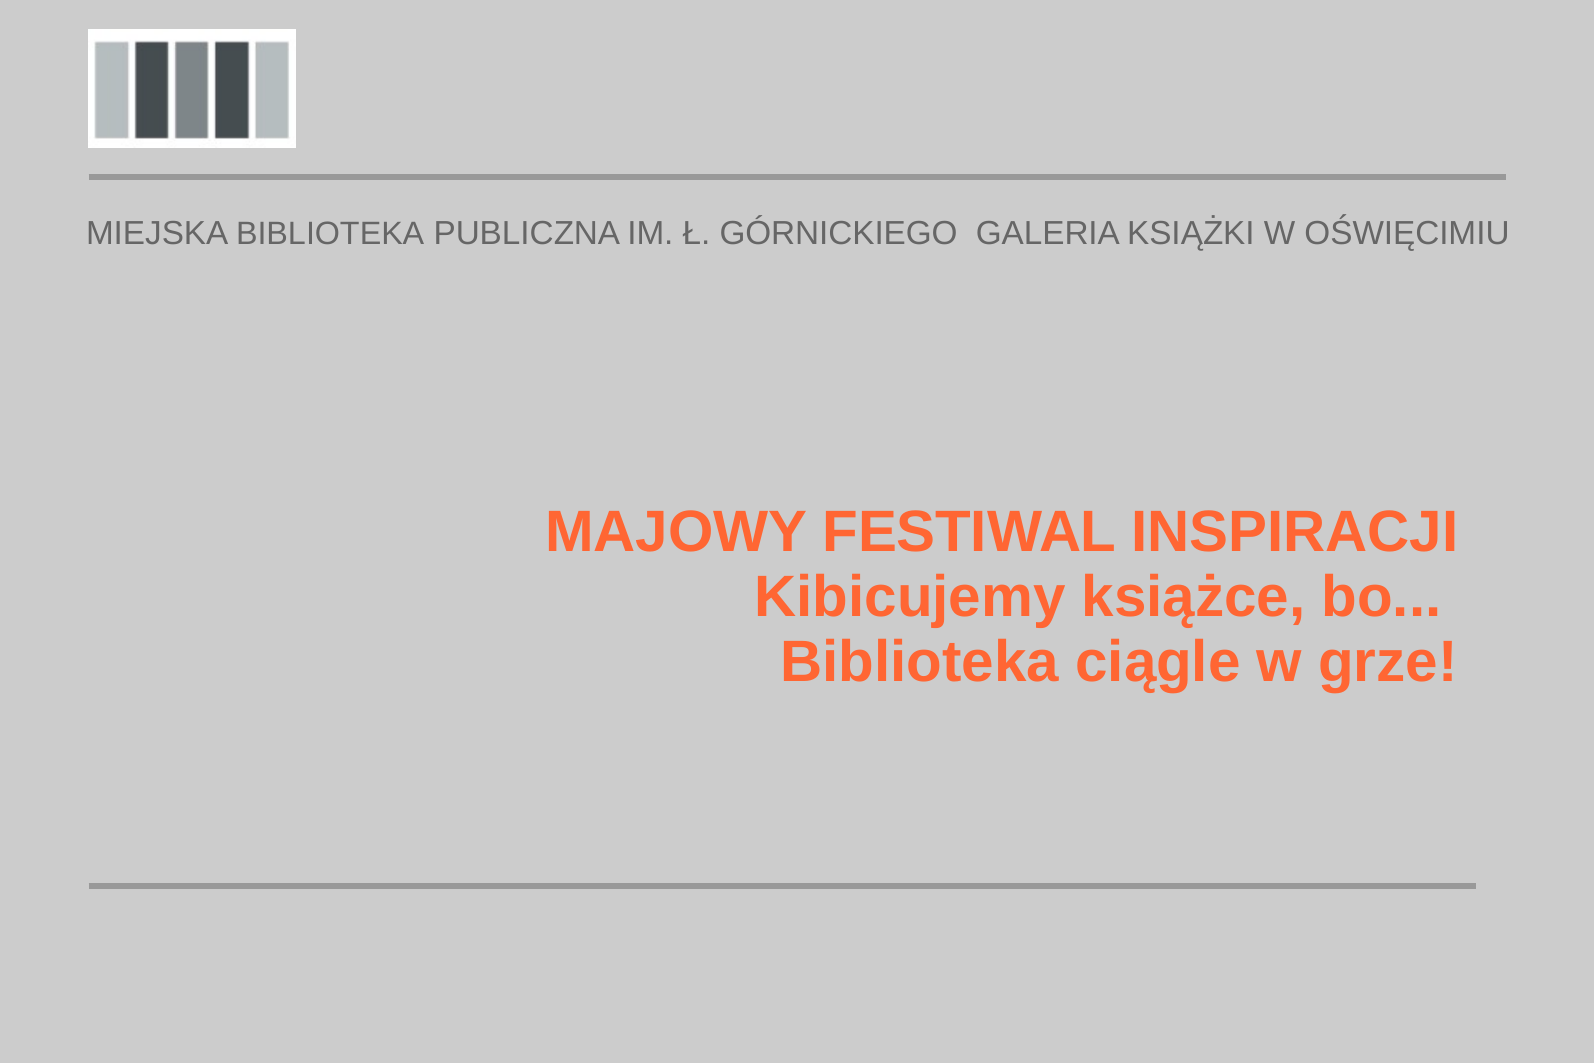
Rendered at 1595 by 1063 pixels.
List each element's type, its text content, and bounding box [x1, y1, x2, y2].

text_box MAJOWY FESTIWAL INSPIRACJI Kibicujemy książce, bo... Biblioteka ciągle w grze! [527, 488, 1477, 709]
picture [88, 29, 296, 148]
text_box MIEJSKA BIBLIOTEKA PUBLICZNA IM. Ł. GÓRNICKIEGO GALERIA KSIĄŻKI W OŚWIĘCIMIU [59, 204, 1536, 266]
